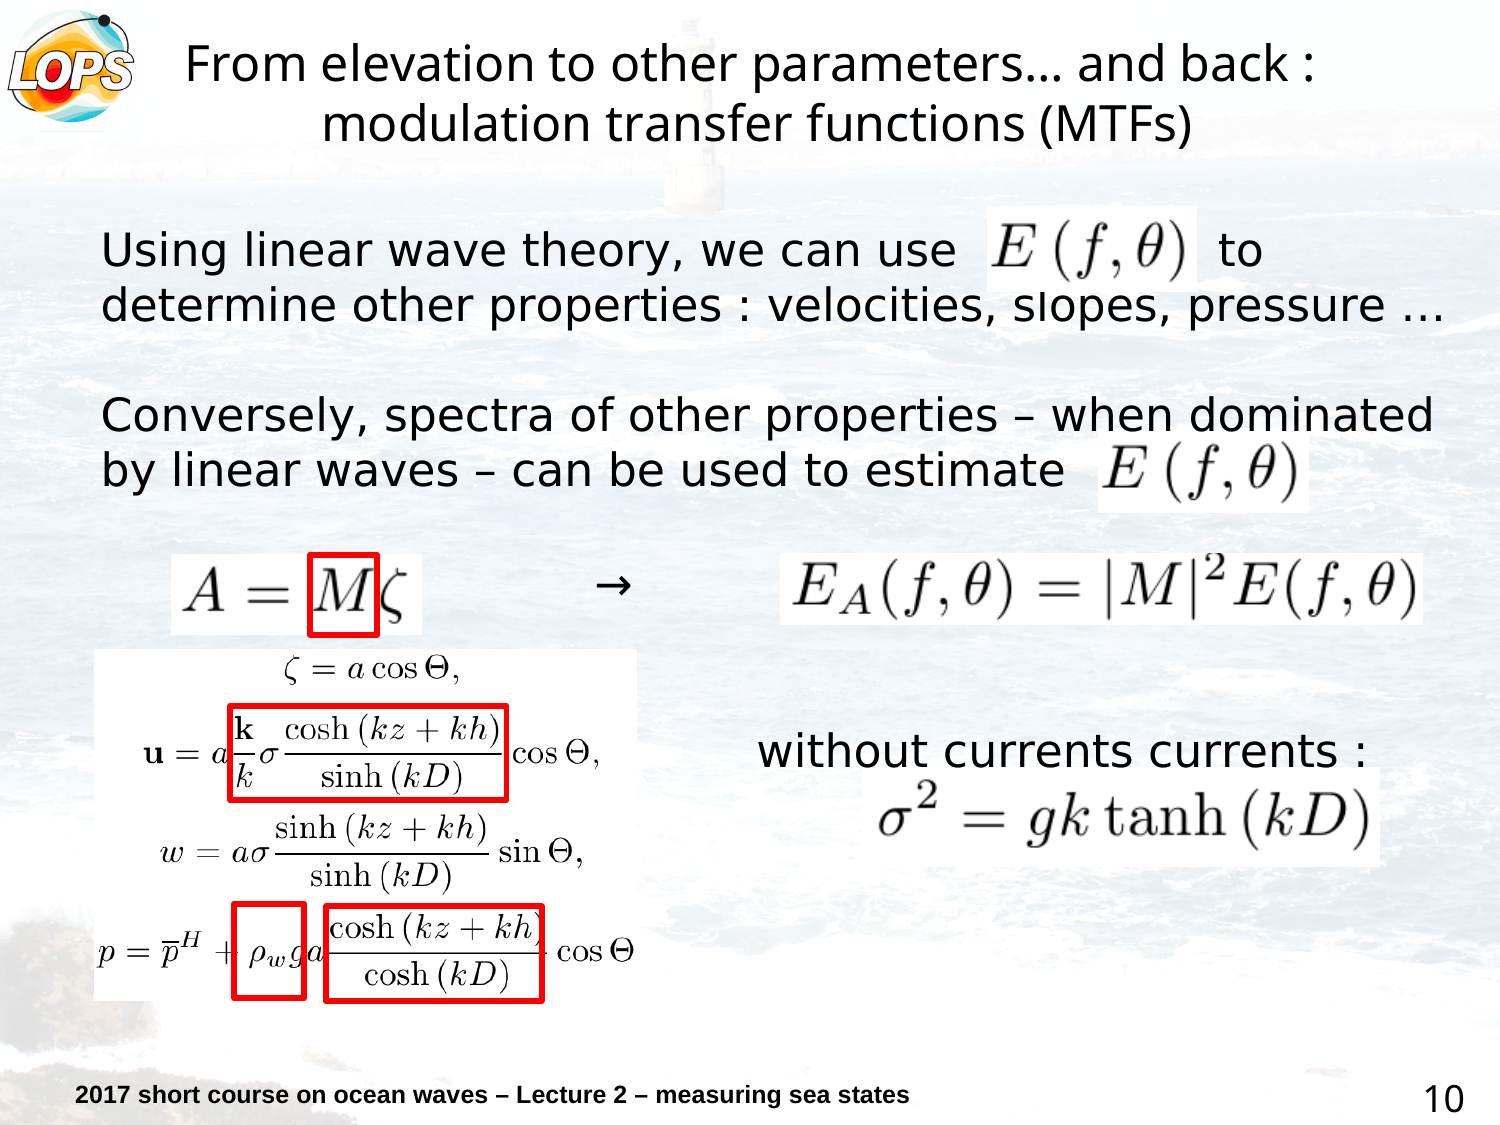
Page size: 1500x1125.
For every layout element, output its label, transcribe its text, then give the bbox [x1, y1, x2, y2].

text_box without currents currents : [741, 714, 1453, 785]
text_box From elevation to other parameters… and back : modulation transfer functions (MTFs) [169, 23, 1345, 160]
text_box → [579, 546, 701, 617]
picture [0, 0, 1500, 1125]
text_box Using linear wave theory, we can use to determine other properties : velocities, slopes, pressure … Conversely, spectra of other properties – when dominated by linear waves – can be used to estimate [85, 213, 1468, 503]
